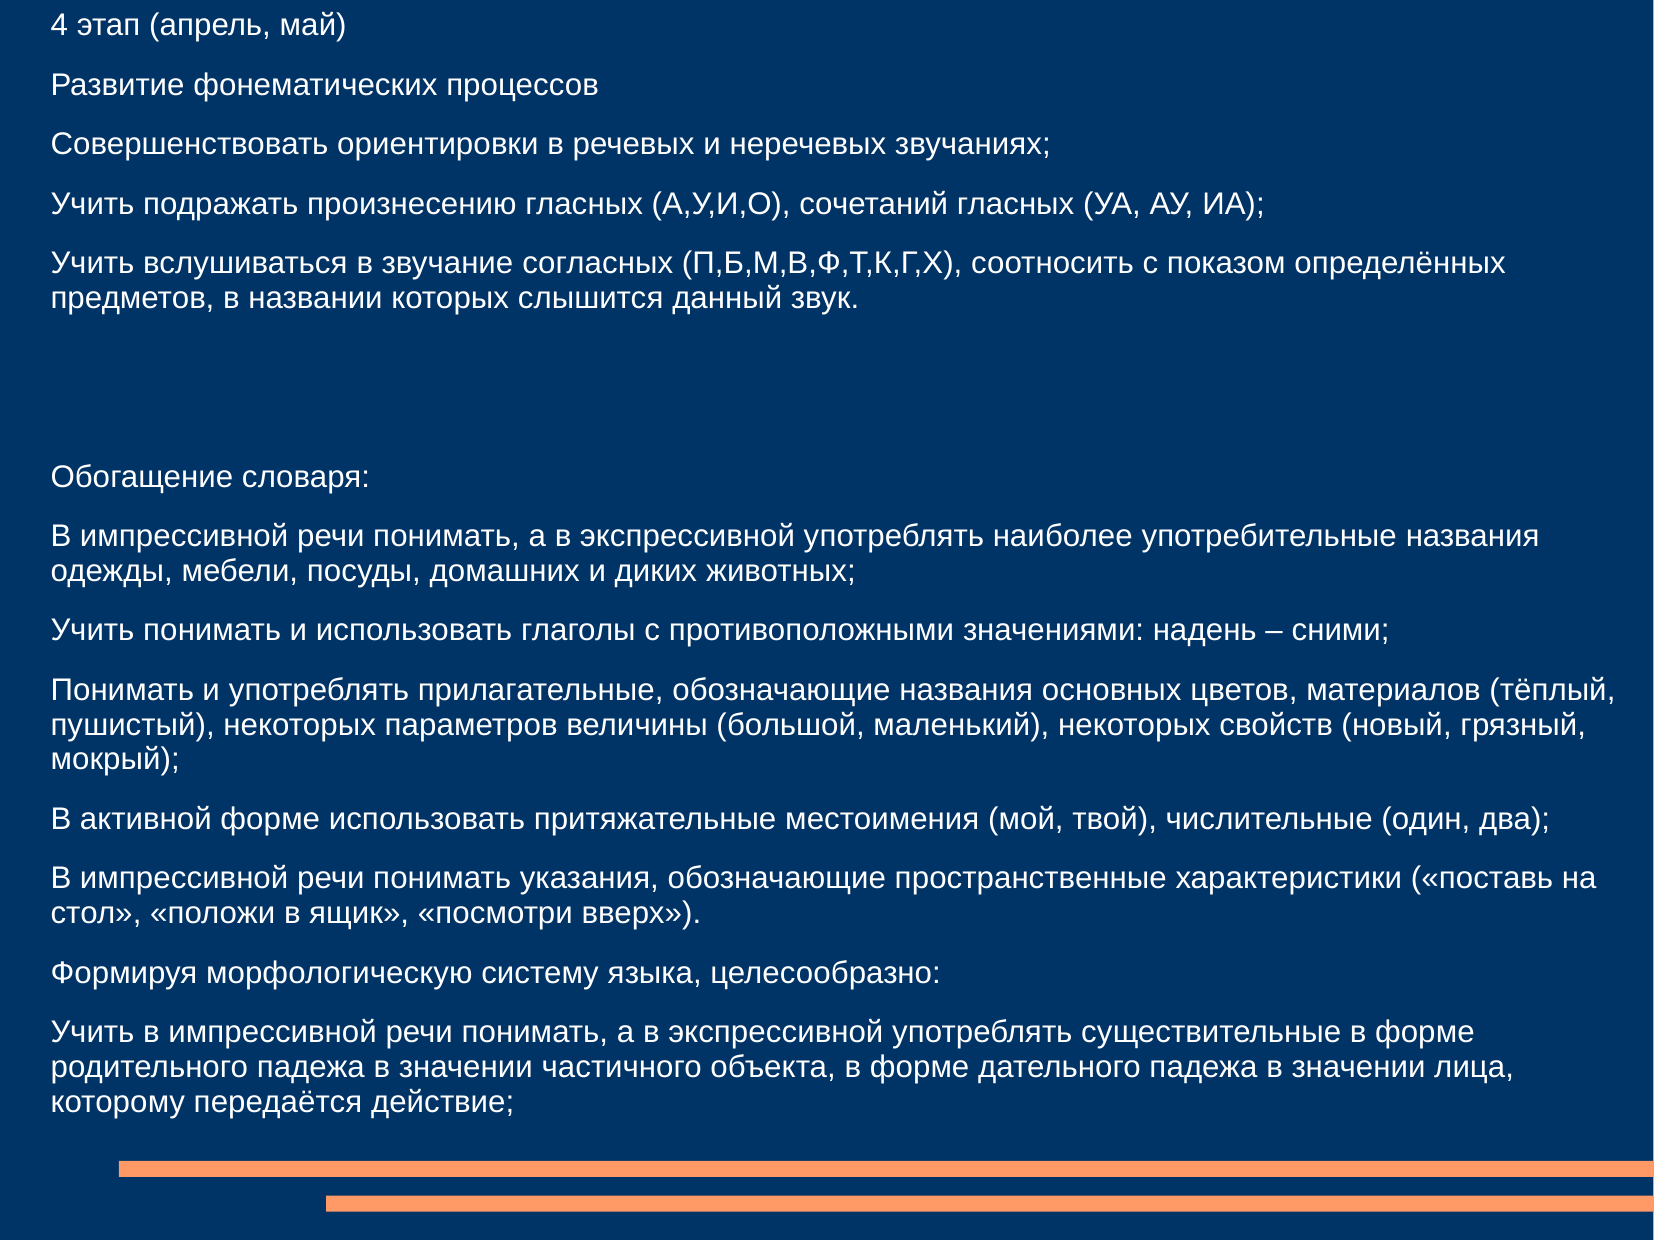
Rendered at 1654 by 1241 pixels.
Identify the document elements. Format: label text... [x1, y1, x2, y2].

text_box 4 этап (апрель, май) Развитие фонематических процессов Совершенствовать ориентировки в речевых и неречевых звучаниях; Учить подражать произнесению гласных (А,У,И,О), сочетаний гласных (УА, АУ, ИА); Учить вслушиваться в звучание согласных (П,Б,М,В,Ф,Т,К,Г,Х), соотносить с показом определённых предметов, в названии которых слышится данный звук. Обогащение словаря: В импрессивной речи понимать, а в экспрессивной употреблять наиболее употребительные названия одежды, мебели, посуды, домашних и диких животных; Учить понимать и использовать глаголы с противоположными значениями: надень – сними; Понимать и употреблять прилагательные, обозначающие названия основных цветов, материалов (тёплый, пушистый), некоторых параметров величины (большой, маленький), некоторых свойств (новый, грязный, мокрый); В активной форме использовать притяжательные местоимения (мой, твой), числительные (один, два); В импрессивной речи понимать указания, обозначающие пространственные характеристики («поставь на стол», «положи в ящик», «посмотри вверх»). Формируя морфологическую систему языка, целесообразно: Учить в импрессивной речи понимать, а в экспрессивной употреблять существительные в форме родительного падежа в значении частичного объекта, в форме дательного падежа в значении лица, которому передаётся действие; [35, 0, 1648, 1241]
